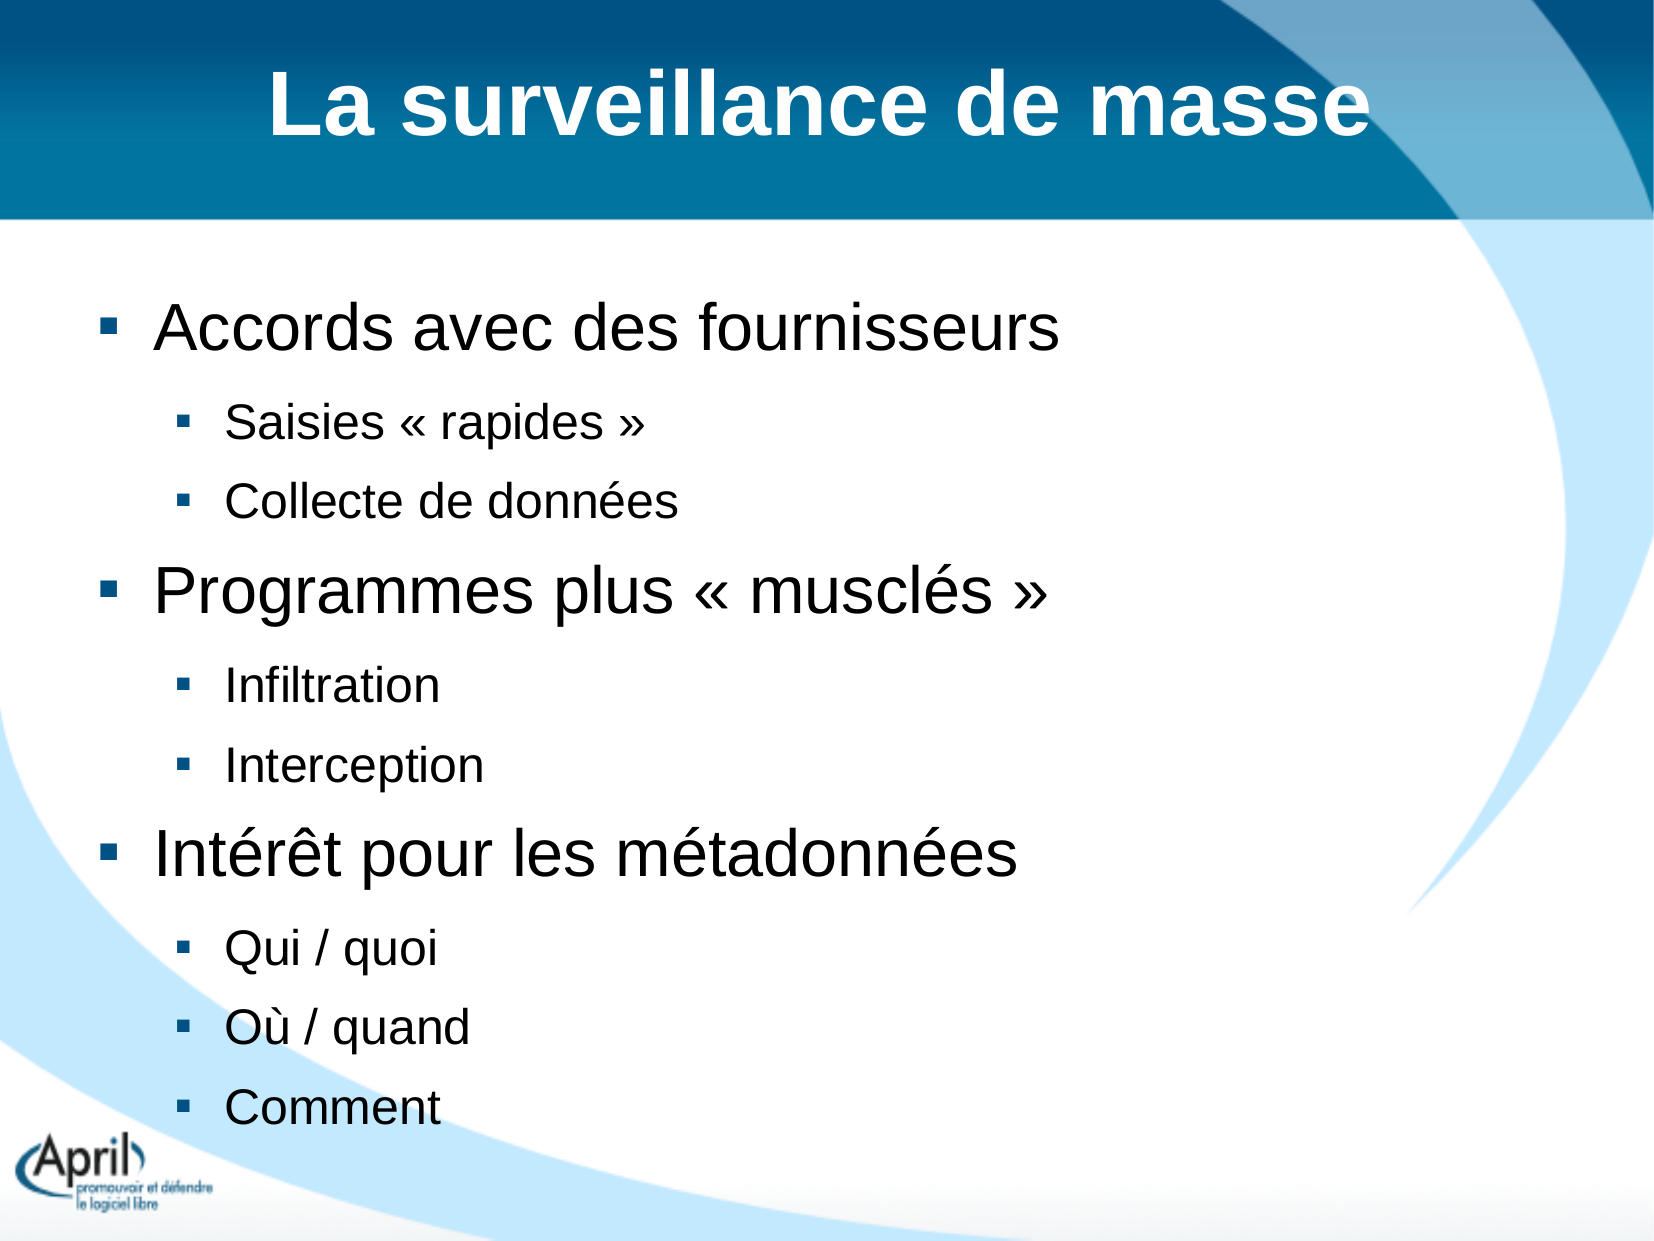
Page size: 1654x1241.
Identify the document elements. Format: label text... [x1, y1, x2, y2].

title La surveillance de masse [76, 52, 1565, 155]
picture [0, 0, 1654, 1241]
list Accords avec des fournisseurs Saisies « rapides » Collecte de données Programmes plus « musclés » Infiltration Interception Intérêt pour les métadonnées Qui / quoi Où / quand Comment [82, 290, 1571, 1234]
